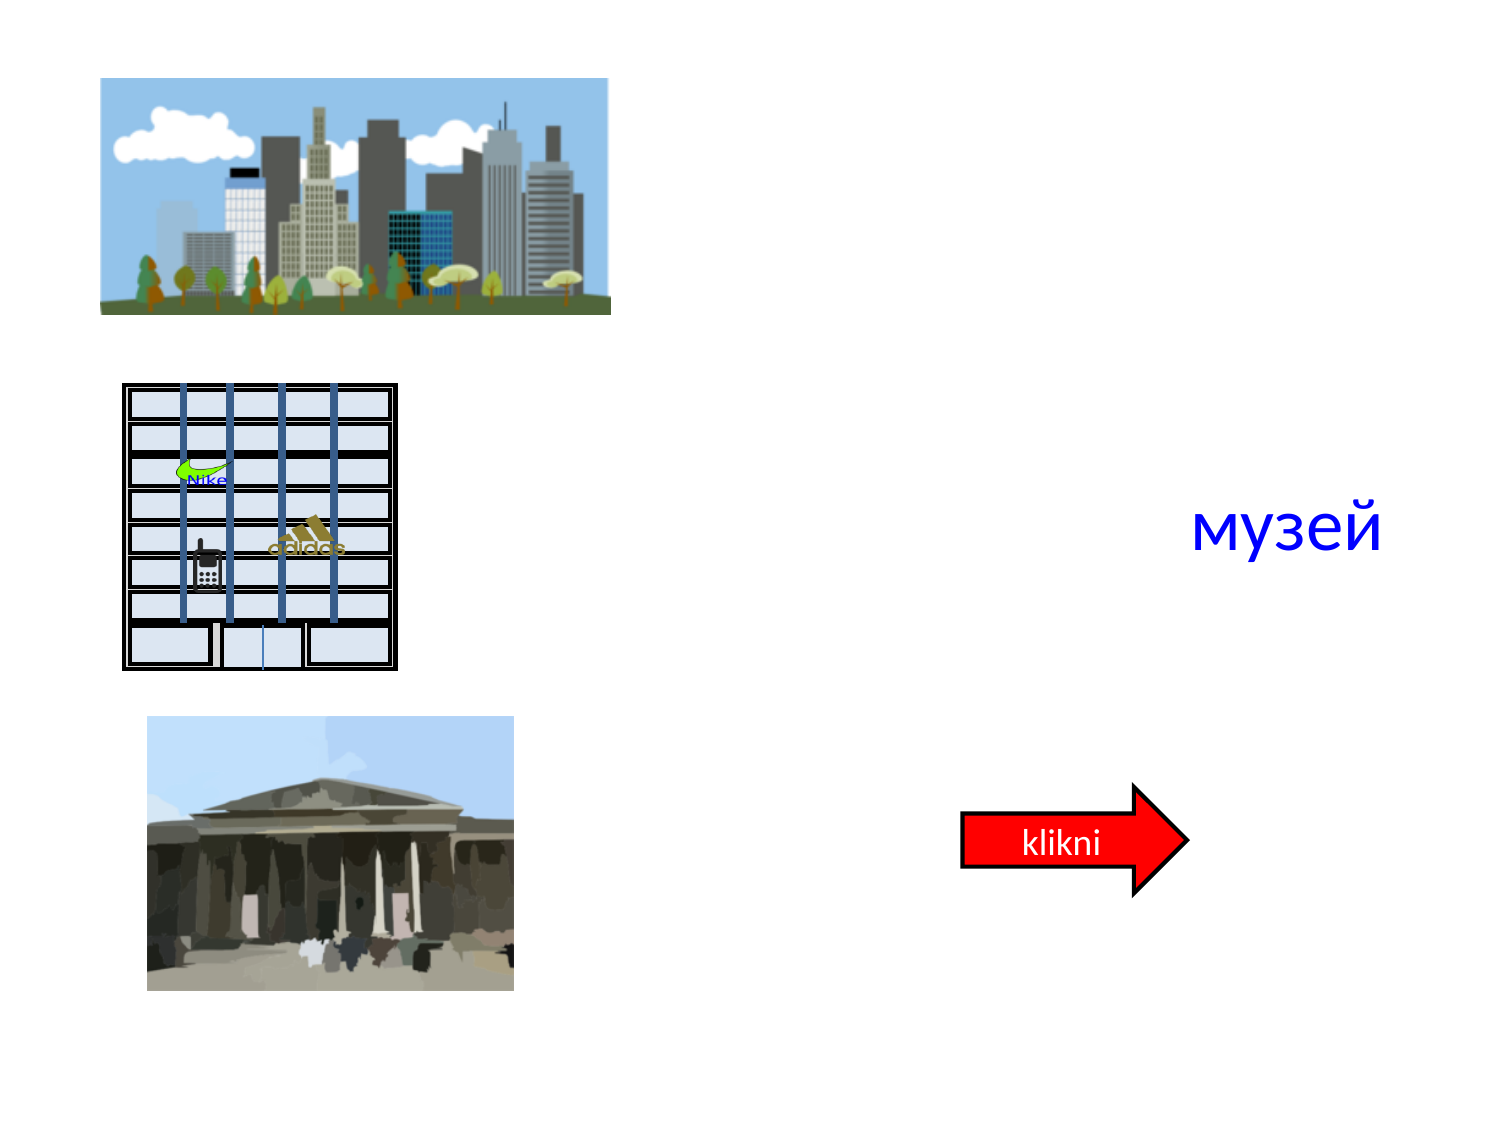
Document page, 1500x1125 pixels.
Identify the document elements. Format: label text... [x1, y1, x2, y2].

picture [193, 538, 222, 593]
text_box klikni [962, 786, 1188, 894]
picture [176, 457, 233, 485]
picture [100, 78, 611, 315]
text_box музей [1175, 467, 1425, 574]
picture [147, 716, 514, 991]
text_box [123, 385, 396, 669]
picture [268, 514, 345, 555]
